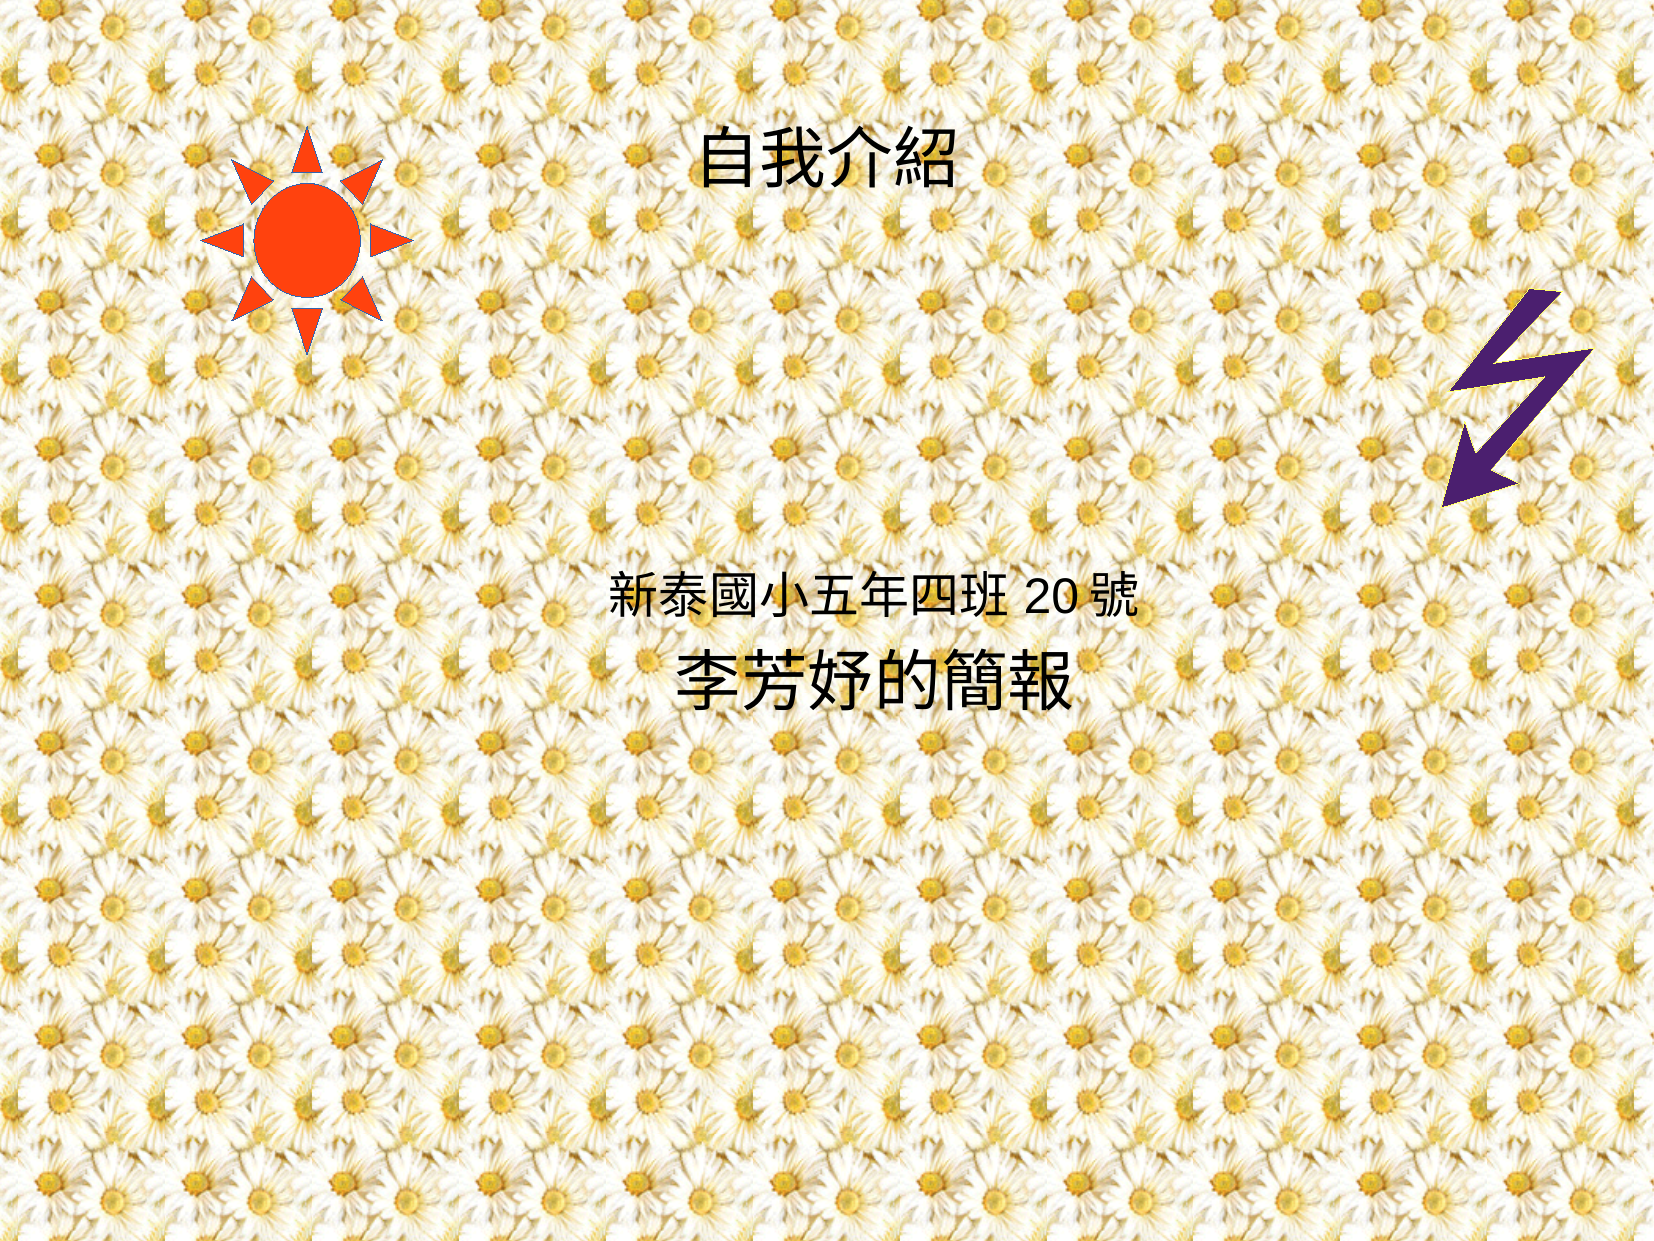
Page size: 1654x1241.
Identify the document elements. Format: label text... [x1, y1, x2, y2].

text_box [340, 276, 383, 321]
text_box [291, 308, 323, 355]
text_box [231, 159, 274, 205]
text_box [231, 276, 274, 321]
text_box [340, 159, 383, 205]
subtitle 新泰國小五年四班20號 李芳妤的簡報 [130, 280, 1619, 1000]
text_box [200, 223, 244, 257]
text_box [370, 223, 414, 257]
picture [0, 0, 1654, 1241]
text_box [253, 183, 361, 298]
text_box [1440, 288, 1595, 508]
title 自我介紹 [82, 49, 1571, 257]
text_box [291, 126, 323, 173]
